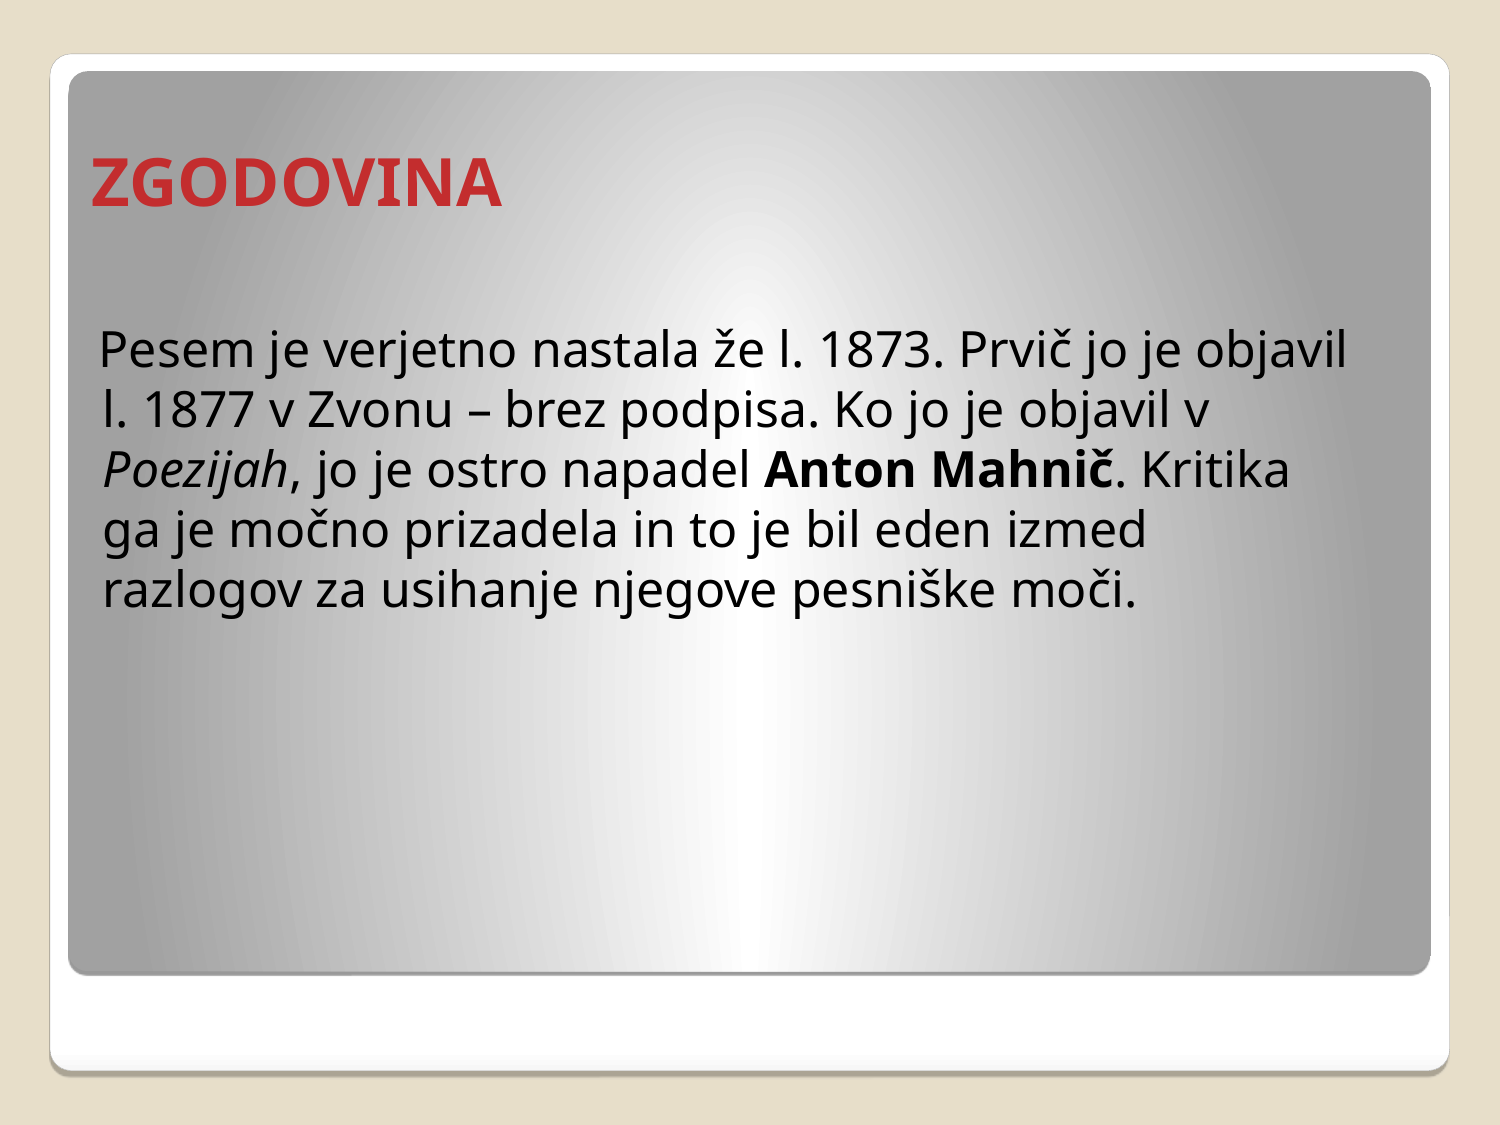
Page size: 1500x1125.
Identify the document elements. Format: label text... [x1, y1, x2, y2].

title ZGODOVINA [76, 113, 621, 228]
list Pesem je verjetno nastala že l. 1873. Prvič jo je objavil l. 1877 v Zvonu – brez podpisa. Ko jo je objavil v Poezijah, jo je ostro napadel Anton Mahnič. Kritika ga je močno prizadela in to je bil eden izmed razlogov za usihanje njegove pesniške moči. [29, 302, 1372, 990]
